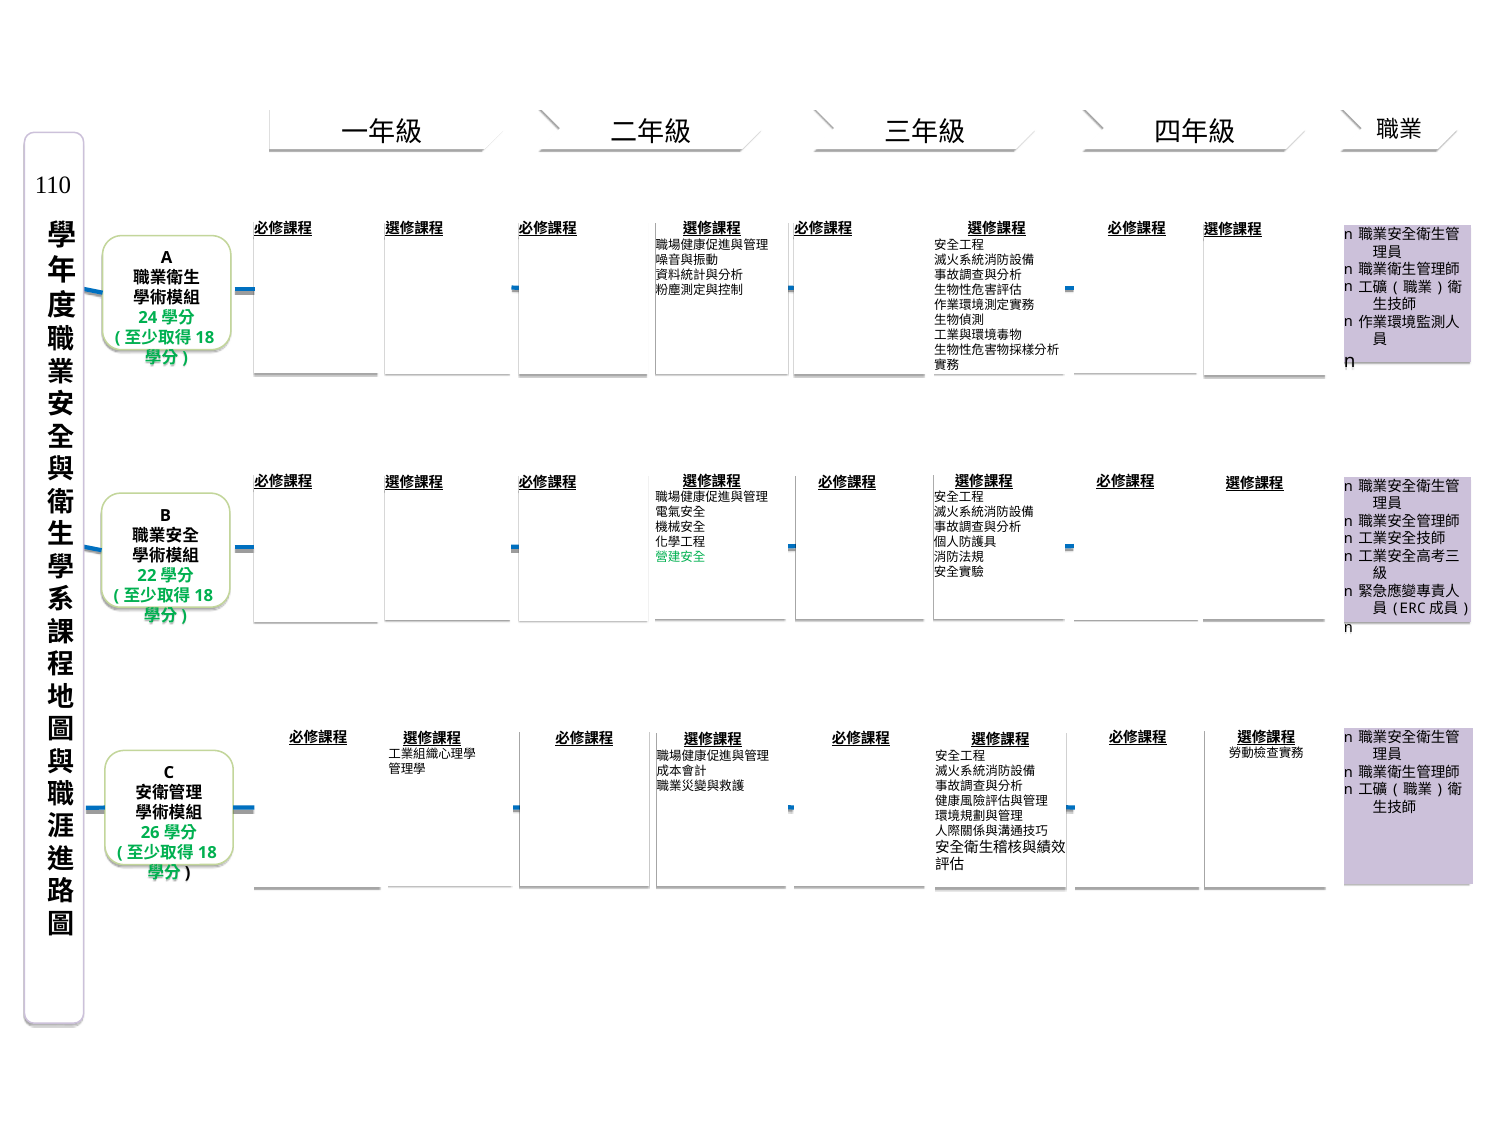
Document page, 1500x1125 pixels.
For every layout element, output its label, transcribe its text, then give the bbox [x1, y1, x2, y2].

text_box 選修課程 工業組織心理學 管理學 [388, 729, 513, 886]
text_box 必修課程 [254, 472, 381, 622]
text_box 三年級 [813, 107, 1038, 150]
text_box 必修課程 [1075, 728, 1201, 887]
text_box 選修課程 [385, 473, 511, 620]
text_box 選修課程 安全工程 滅火系統消防設備 事故調查與分析 個人防護具 消防法規 安全實驗 [934, 472, 1065, 619]
text_box 選修課程 安全工程 滅火系統消防設備 事故調查與分析 健康風險評估與管理 環境規劃與管理 人際關係與溝通技巧 安全衛生稽核與績效評估 [935, 730, 1066, 887]
text_box 必修課程 [519, 219, 648, 374]
text_box 必修課程 [519, 473, 648, 621]
text_box 必修課程 [520, 729, 649, 886]
text_box B 職業安全 學術模組 22學分 (至少取得18學分) [101, 493, 230, 608]
text_box 110 [29, 168, 77, 211]
text_box 選修課程 職場健康促進與管理 電氣安全 機械安全 化學工程 營建安全 [655, 472, 788, 619]
text_box 選修課程 安全工程 滅火系統消防設備 事故調查與分析 生物性危害評估 作業環境測定實務 生物偵測 工業與環境毒物 生物性危害物採樣分析實務 [934, 219, 1065, 374]
text_box 二年級 [538, 107, 764, 150]
text_box 四年級 [1082, 107, 1308, 150]
text_box 選修課程 職場健康促進與管理 成本會計 職業災變與救護 [657, 730, 788, 886]
text_box 學年度職業安全與衛生學系課程地圖與職涯進路圖 [24, 132, 84, 1024]
text_box 必修課程 [254, 219, 381, 373]
text_box 選修課程 職場健康促進與管理 噪音與振動 資料統計與分析 粉塵測定與控制 [656, 219, 788, 374]
text_box 必修課程 [794, 219, 927, 374]
text_box 必修課程 [1074, 218, 1199, 373]
text_box 選修課程 [385, 219, 511, 374]
text_box 職業安全衛生管理員 職業衛生管理師 工礦(職業)衛生技師 作業環境監測人員 [1344, 225, 1471, 362]
text_box 必修課程 [254, 728, 382, 887]
text_box 職業 [1340, 107, 1459, 150]
text_box 必修課程 [1074, 472, 1199, 620]
text_box 必修課程 [796, 473, 926, 619]
text_box 職業安全衛生管理員 職業衛生管理師 工礦(職業)衛生技師 [1344, 728, 1473, 884]
text_box 選修課程 [1204, 220, 1327, 375]
text_box 必修課程 [794, 729, 928, 886]
text_box 選修課程 勞動檢查實務 [1205, 728, 1328, 887]
text_box 一年級 [269, 107, 506, 150]
text_box 選修課程 [1203, 474, 1327, 619]
text_box 職業安全衛生管理員 職業安全管理師 工業安全技師 工業安全高考三級 緊急應變專責人員(ERC成員) [1344, 477, 1471, 622]
text_box A 職業衛生 學術模組 24學分 (至少取得18學分) [102, 235, 231, 350]
text_box C 安衛管理 學術模組 26學分 (至少取得18學分) [104, 750, 234, 865]
